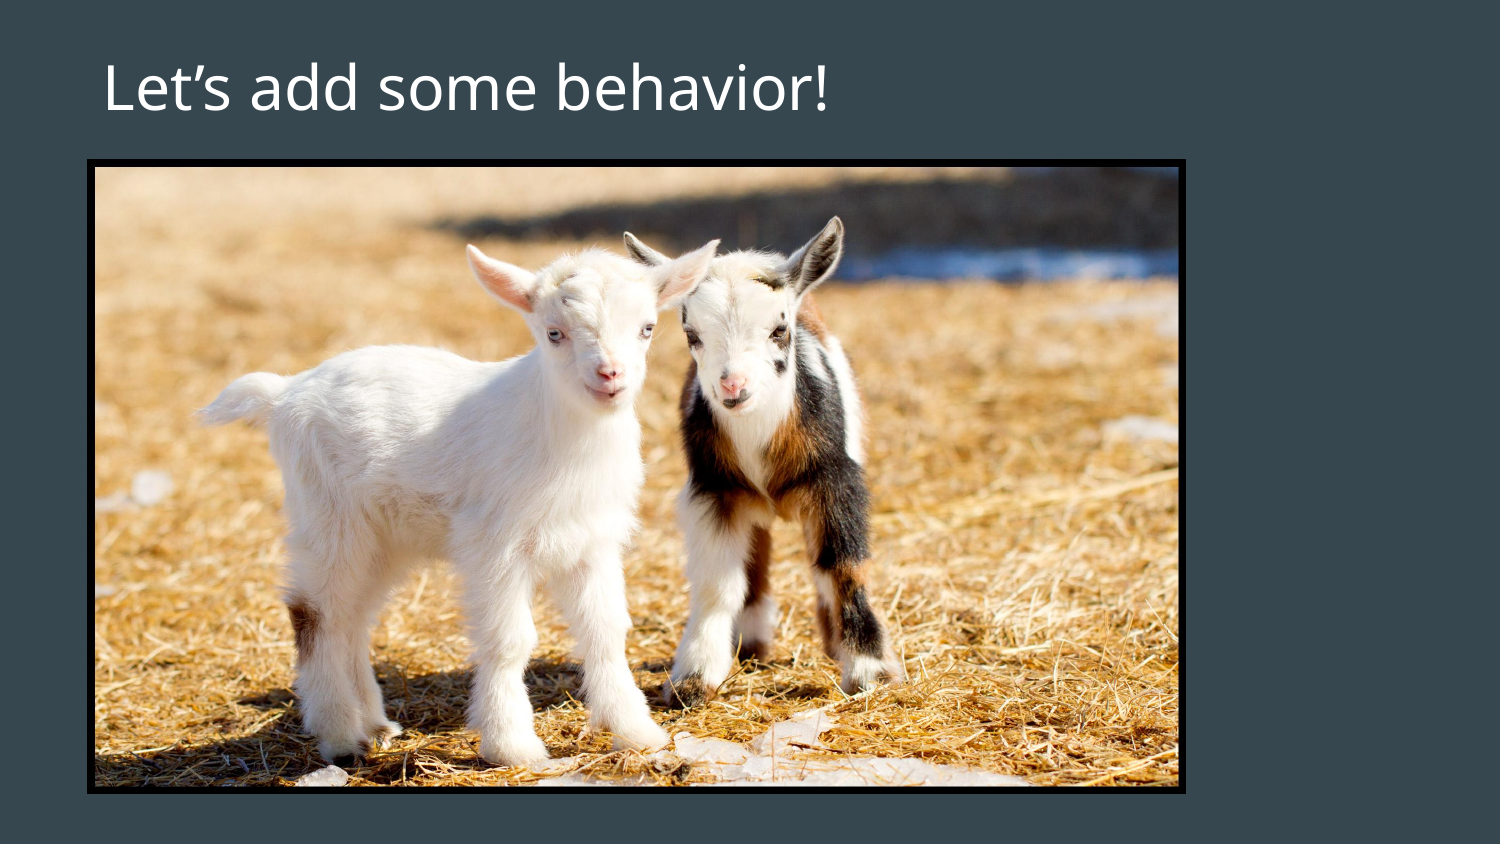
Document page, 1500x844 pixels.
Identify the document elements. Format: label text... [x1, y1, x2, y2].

list Let’s add some behavior! [87, 35, 1072, 135]
picture [87, 159, 1186, 794]
